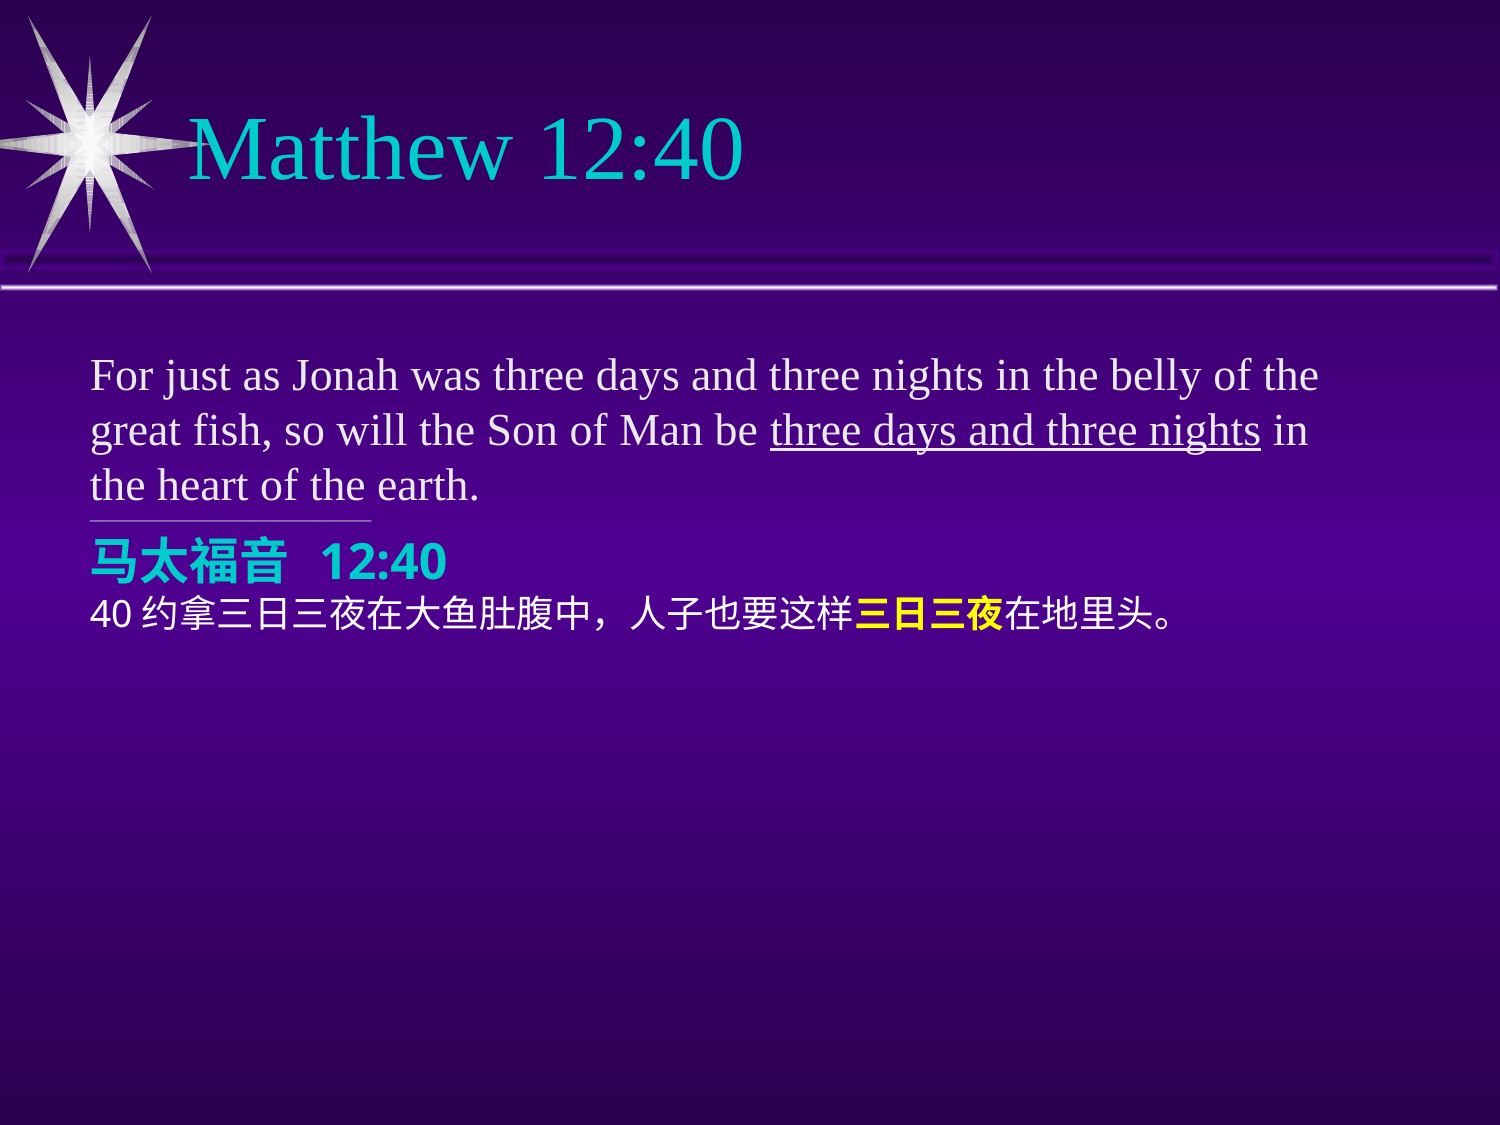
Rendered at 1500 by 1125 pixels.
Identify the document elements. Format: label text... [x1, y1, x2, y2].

title Matthew 12:40 [187, 56, 1463, 244]
text_box For just as Jonah was three days and three nights in the belly of the great fish, so will the Son of Man be three days and three nights in the heart of the earth. ──────────────────────── 马太福音 12:40 40约拿三日三夜在大鱼肚腹中，人子也要这样三日三夜在地里头。 [75, 337, 1388, 1103]
